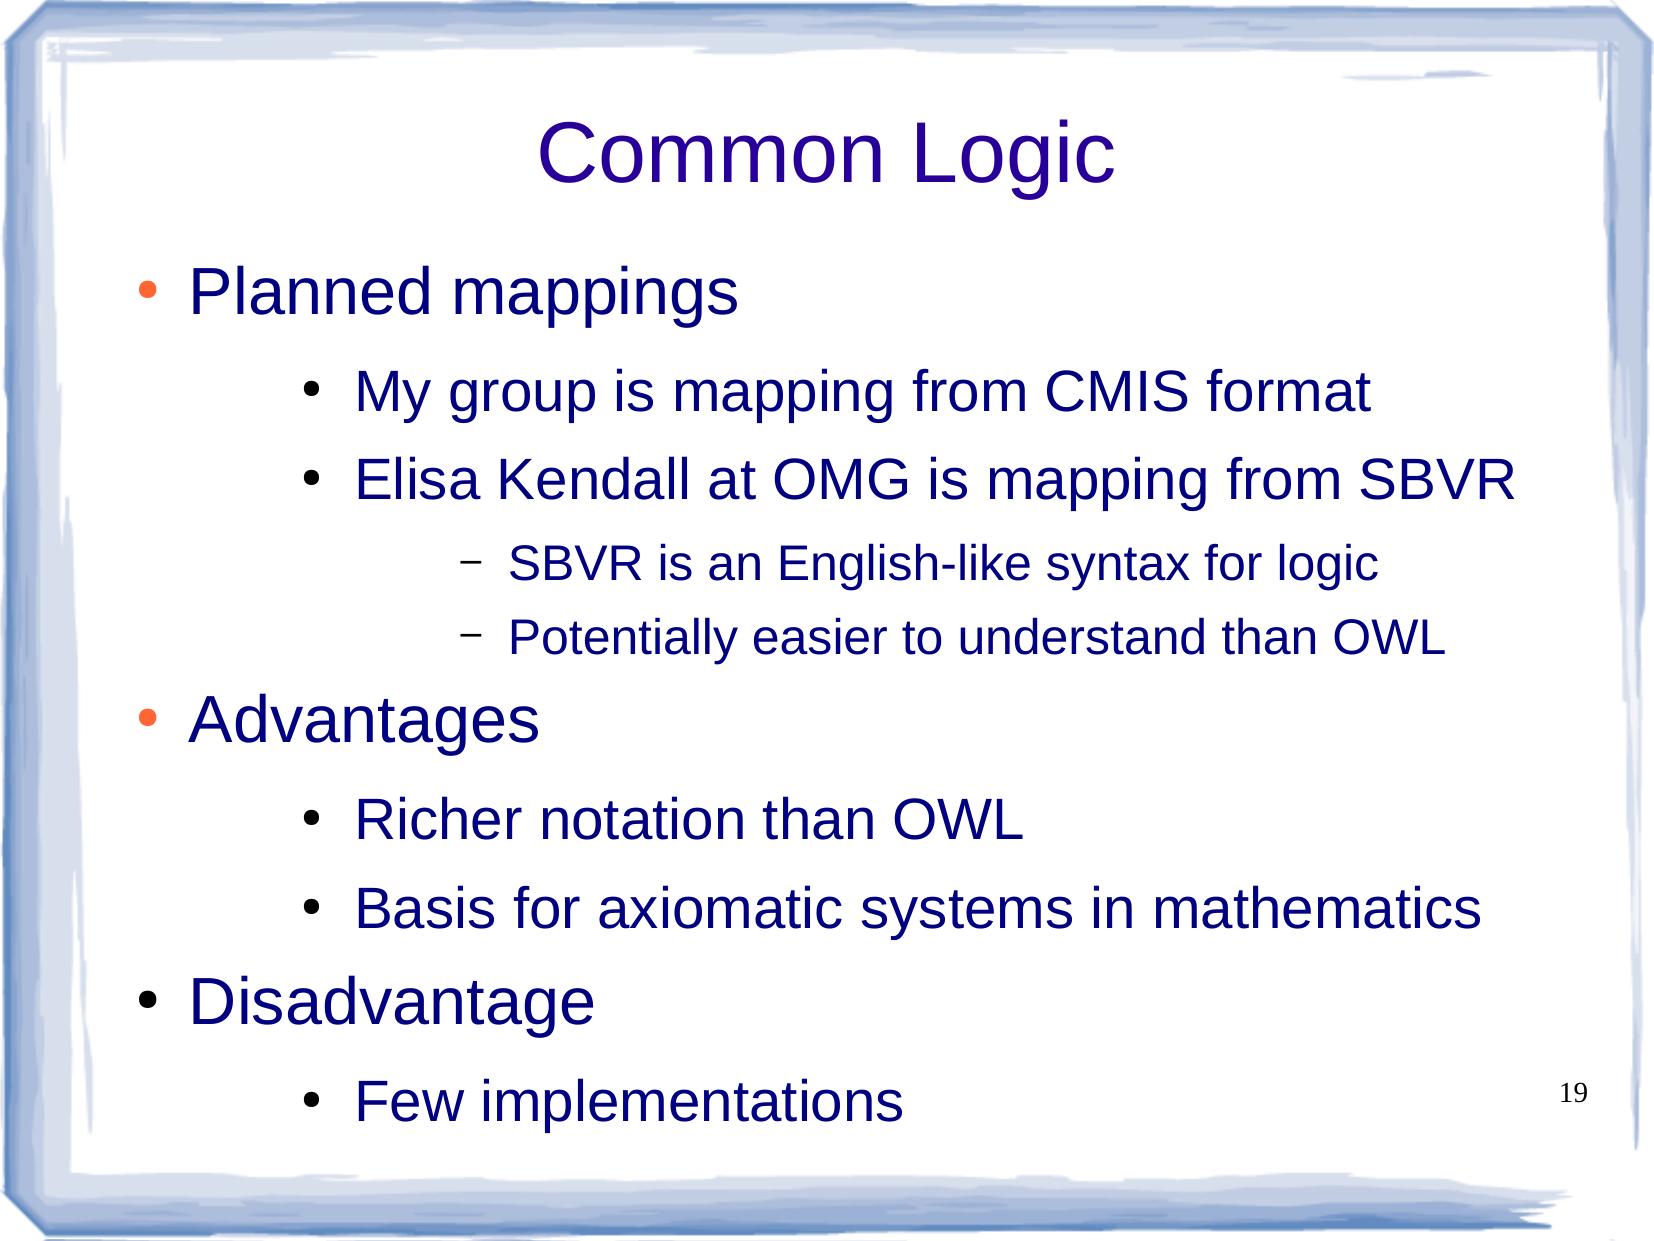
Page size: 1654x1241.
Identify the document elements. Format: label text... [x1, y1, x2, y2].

title Common Logic [82, 49, 1571, 257]
picture [0, 0, 1654, 1241]
list Planned mappings My group is mapping from CMIS format Elisa Kendall at OMG is mapping from SBVR SBVR is an English-like syntax for logic Potentially easier to understand than OWL Advantages Richer notation than OWL Basis for axiomatic systems in mathematics Disadvantage Few implementations [118, 253, 1571, 1133]
